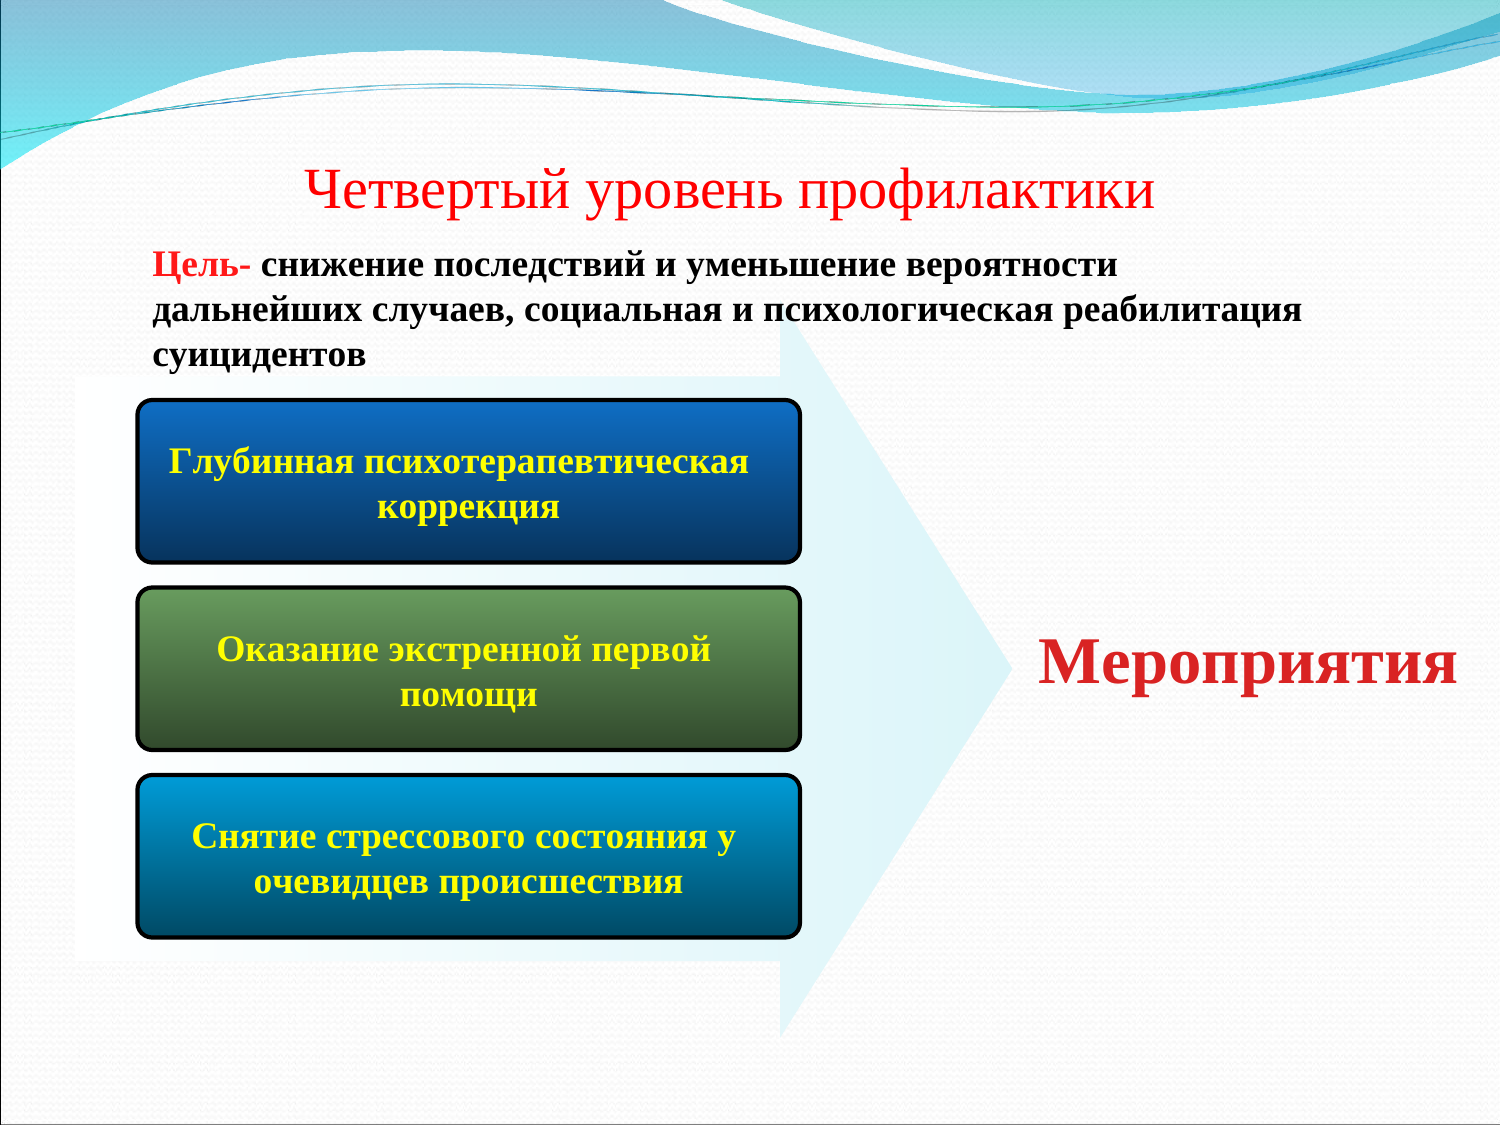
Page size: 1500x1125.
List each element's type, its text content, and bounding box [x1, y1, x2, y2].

text_box Цель- снижение последствий и уменьшение вероятности дальнейших случаев, социальная и психологическая реабилитация суицидентов [137, 231, 1353, 383]
text_box Снятие стрессового состояния у очевидцев происшествия [137, 774, 801, 938]
picture [0, 0, 1500, 1125]
text_box [74, 376, 1010, 1038]
title Четвертый уровень профилактики [75, 115, 1400, 221]
text_box Оказание экстренной первой помощи [137, 587, 801, 751]
text_box Мероприятия [1010, 550, 1489, 763]
text_box Глубинная психотерапевтическая коррекция [137, 399, 801, 563]
